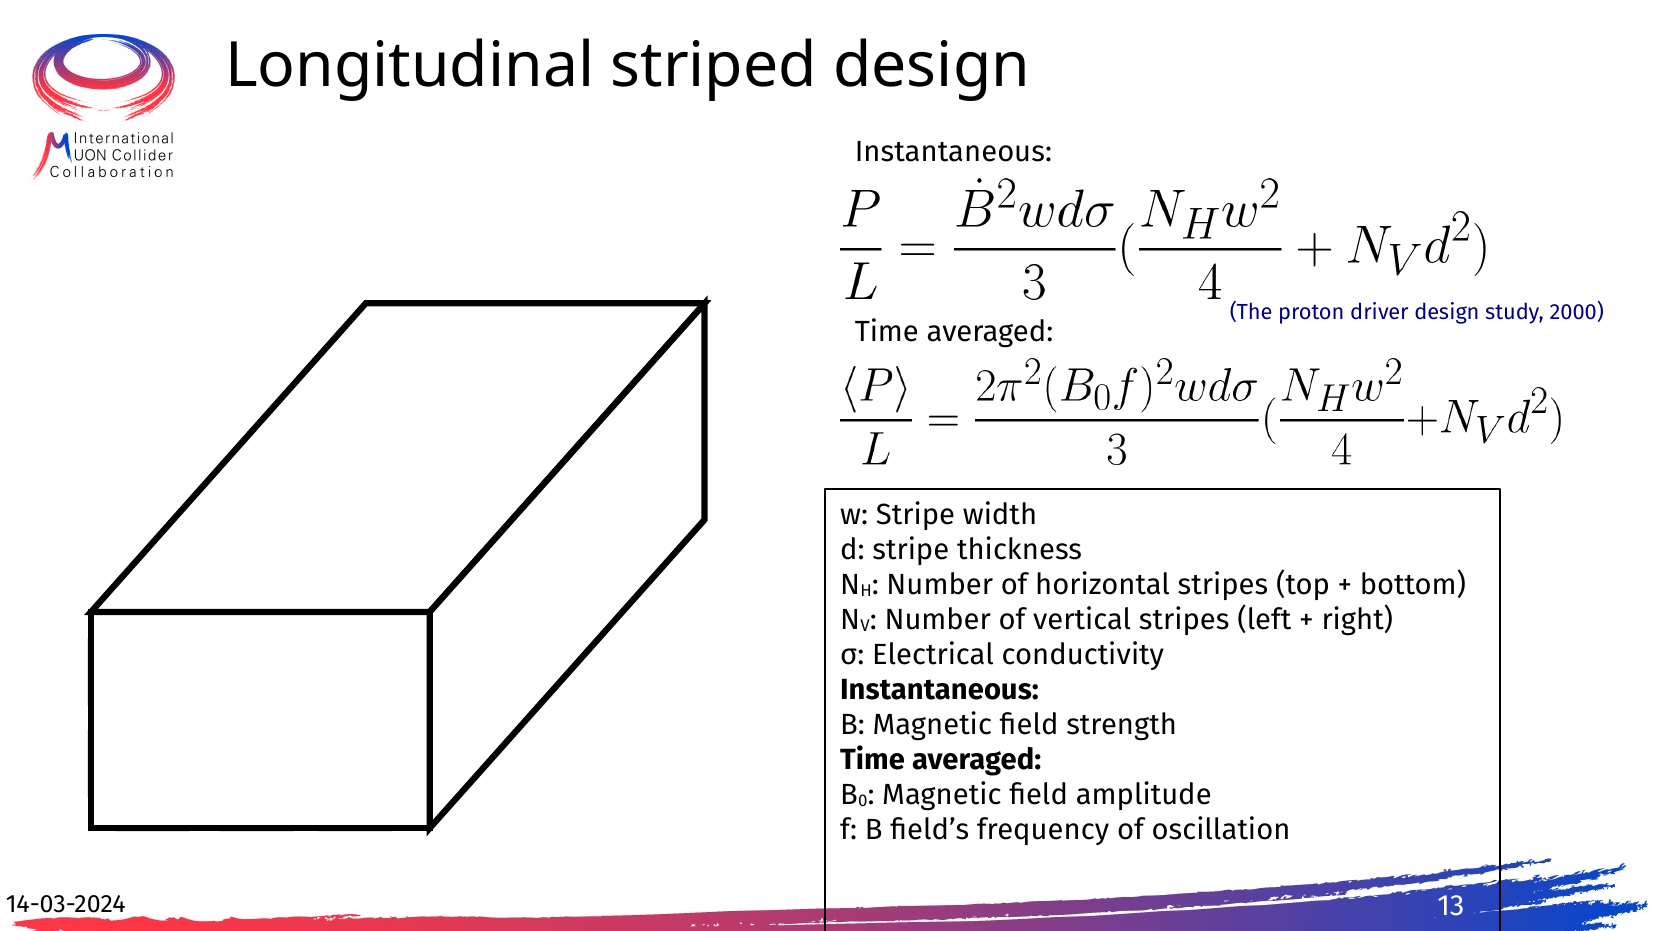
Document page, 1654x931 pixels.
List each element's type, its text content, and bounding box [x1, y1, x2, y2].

title Longitudinal striped design [225, 19, 1571, 181]
picture [21, 21, 188, 189]
picture [0, 848, 824, 931]
picture [1501, 848, 1654, 931]
text_box Instantaneous: [840, 126, 1126, 211]
text_box [91, 303, 705, 829]
text_box w: Stripe width d: stripe thickness NH: Number of horizontal stripes (top + bottom) NV: Number of vertical stripes (left + right) σ: Electrical conductivity Instantaneous: B: Magnetic field strength Time averaged: B0: Magnetic field amplitude f: B field’s frequency of oscillation [825, 488, 1501, 856]
text_box Time averaged: [840, 306, 1126, 391]
picture [826, 856, 1499, 931]
text_box (The proton driver design study, 2000) [1215, 292, 1654, 346]
picture [840, 358, 1561, 466]
picture [840, 178, 1486, 301]
